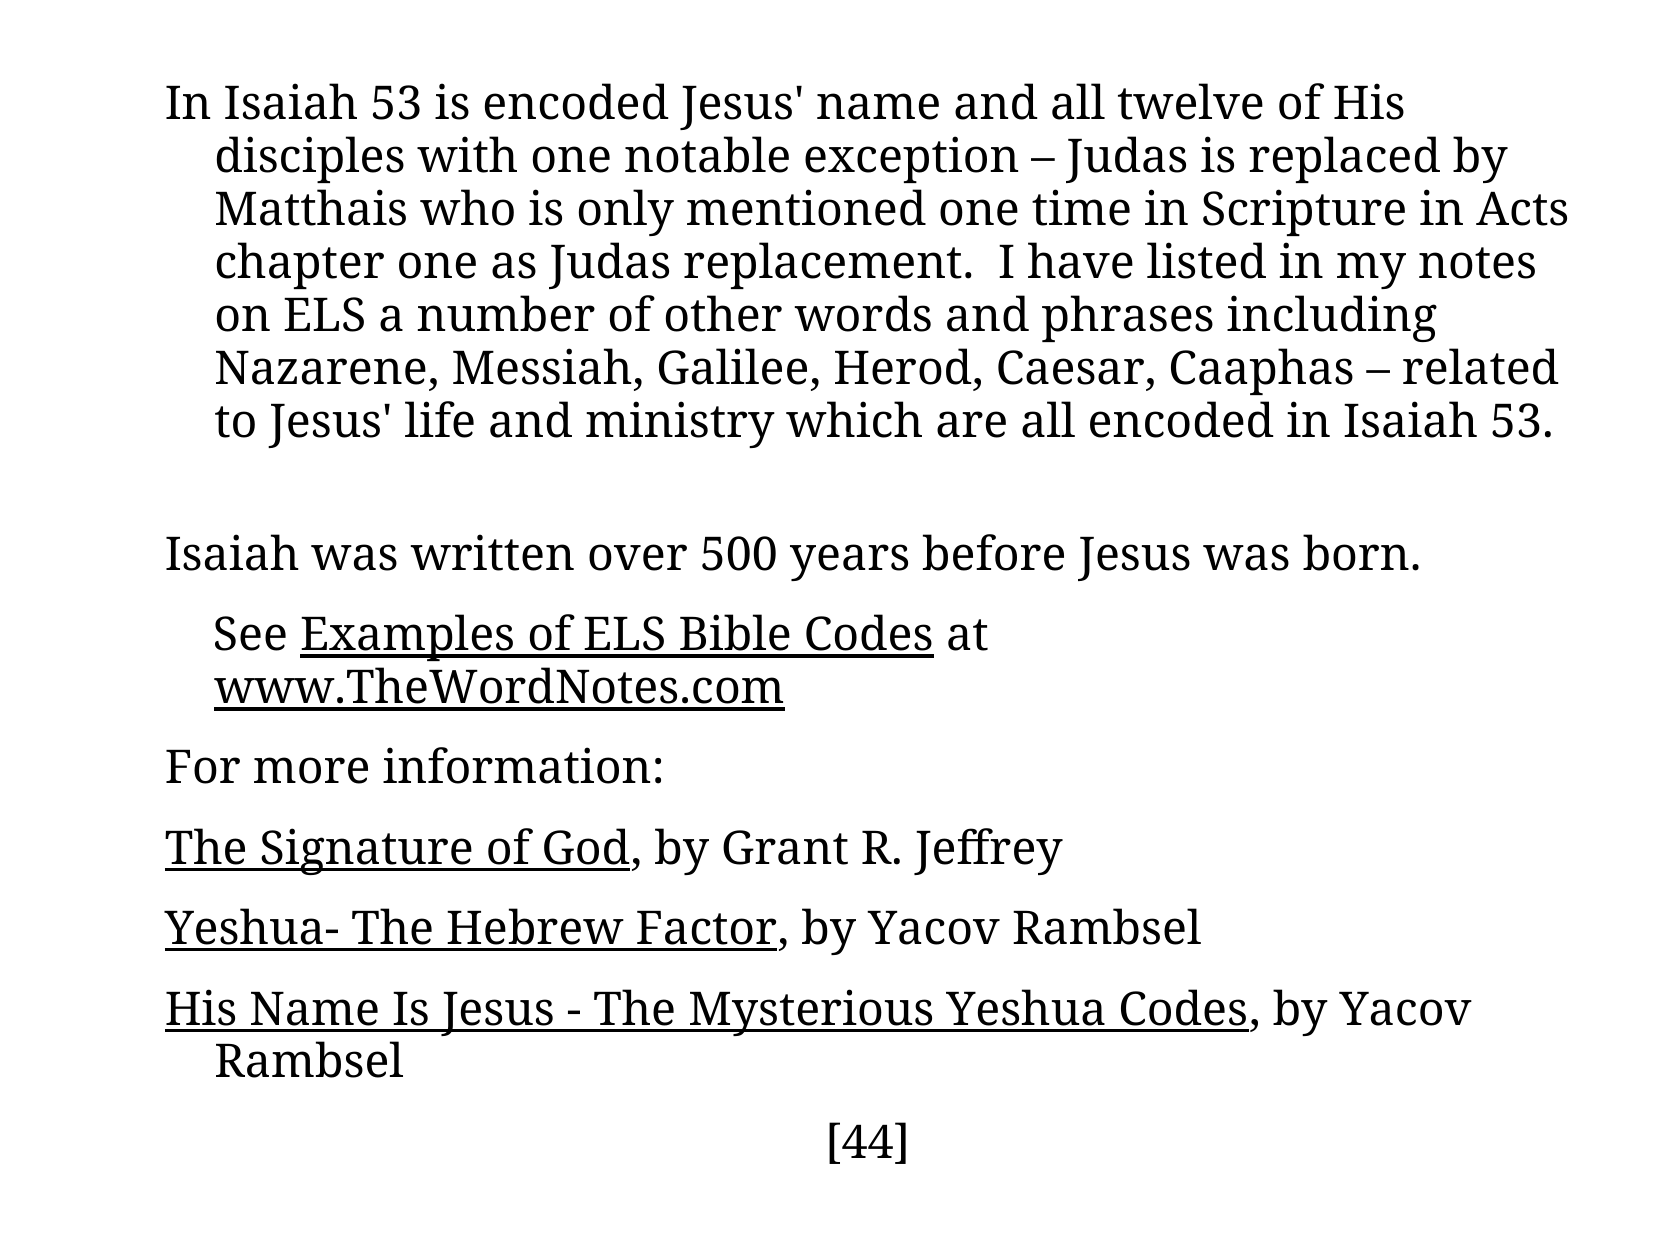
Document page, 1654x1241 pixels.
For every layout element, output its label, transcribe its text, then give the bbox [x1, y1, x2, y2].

list In Isaiah 53 is encoded Jesus' name and all twelve of His disciples with one notable exception – Judas is replaced by Matthais who is only mentioned one time in Scripture in Acts chapter one as Judas replacement. I have listed in my notes on ELS a number of other words and phrases including Nazarene, Messiah, Galilee, Herod, Caesar, Caaphas – related to Jesus' life and ministry which are all encoded in Isaiah 53. Isaiah was written over 500 years before Jesus was born. See Examples of ELS Bible Codes at www.TheWordNotes.com For more information: The Signature of God, by Grant R. Jeffrey Yeshua- The Hebrew Factor, by Yacov Rambsel His Name Is Jesus - The Mysterious Yeshua Codes, by Yacov Rambsel [44] [82, 75, 1571, 1176]
